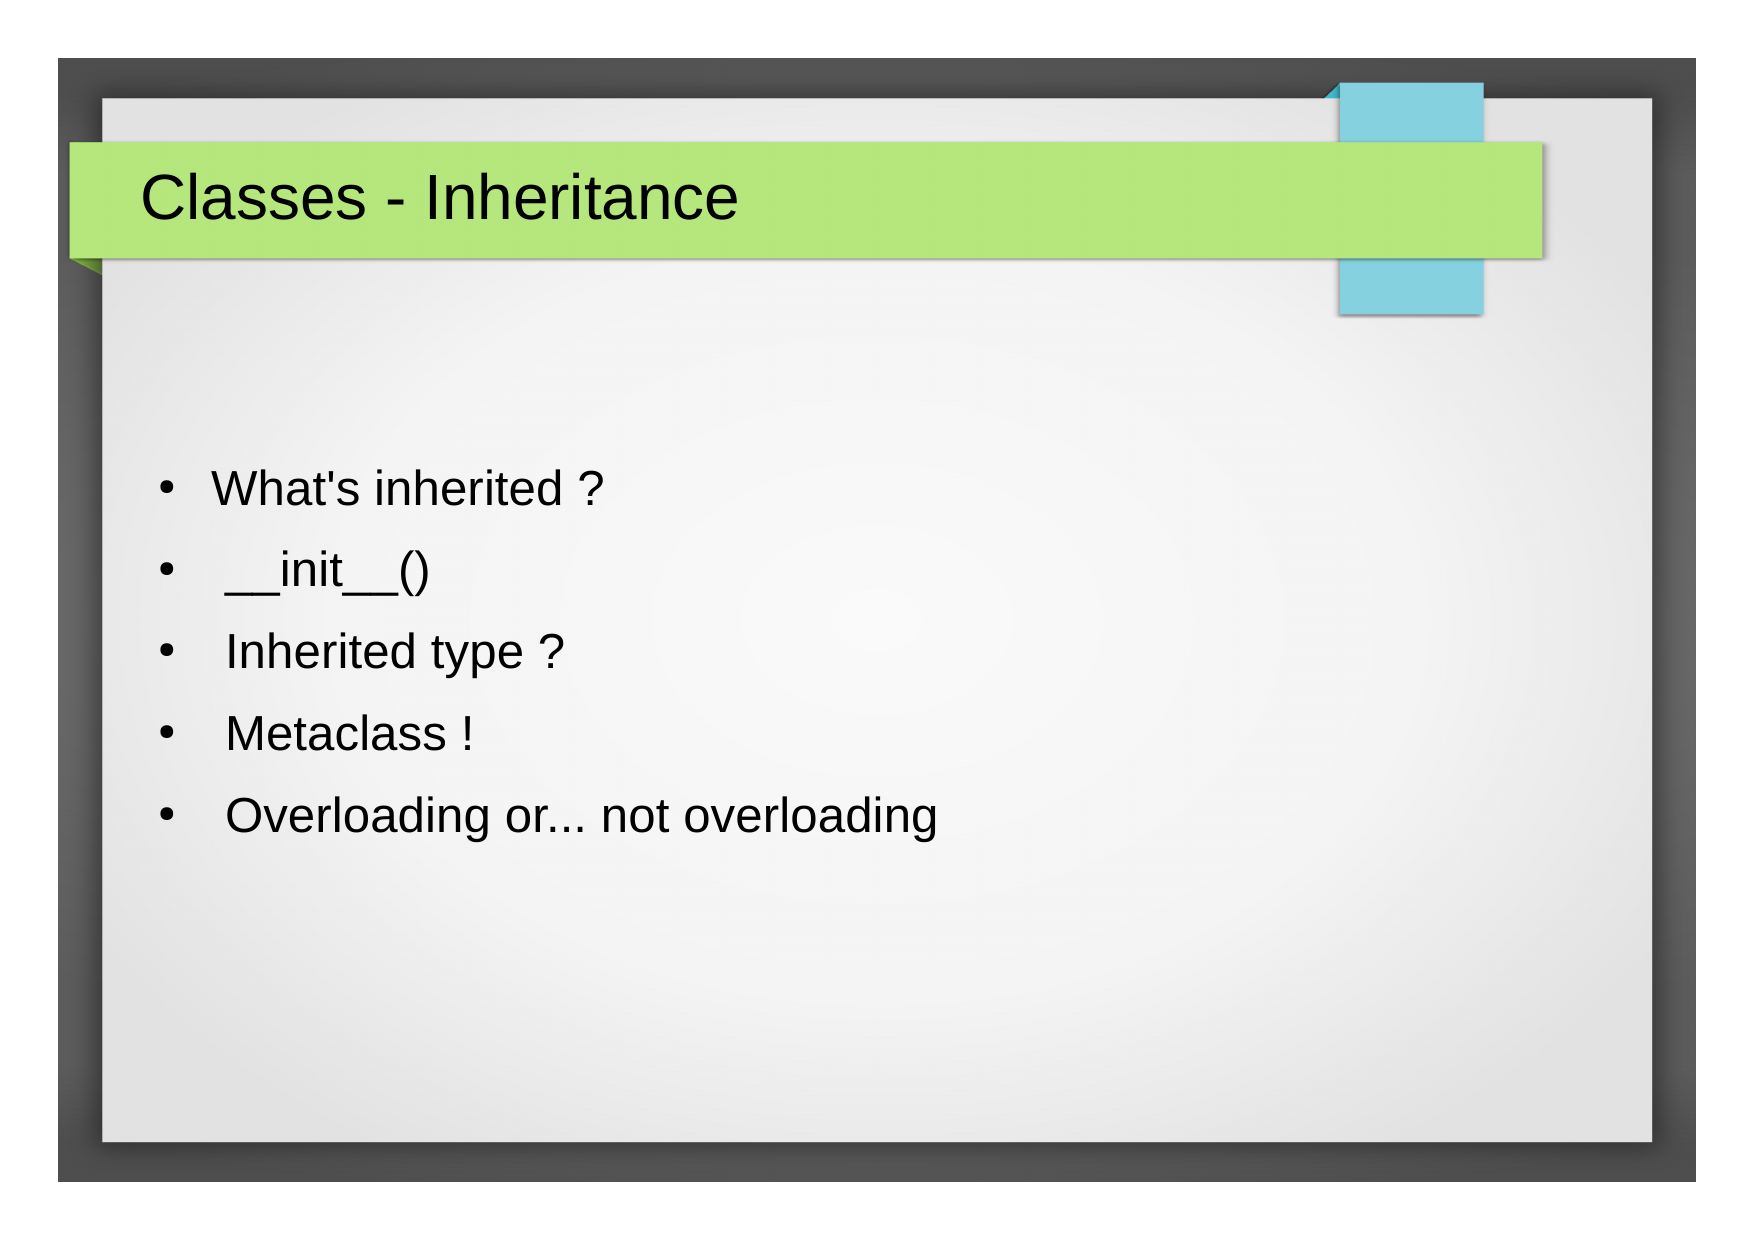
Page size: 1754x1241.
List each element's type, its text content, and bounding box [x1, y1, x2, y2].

list What's inherited ? __init__() Inherited type ? Metaclass ! Overloading or... not overloading [140, 325, 1614, 978]
picture [58, 58, 1696, 1182]
title Classes - Inheritance [140, 144, 1310, 251]
